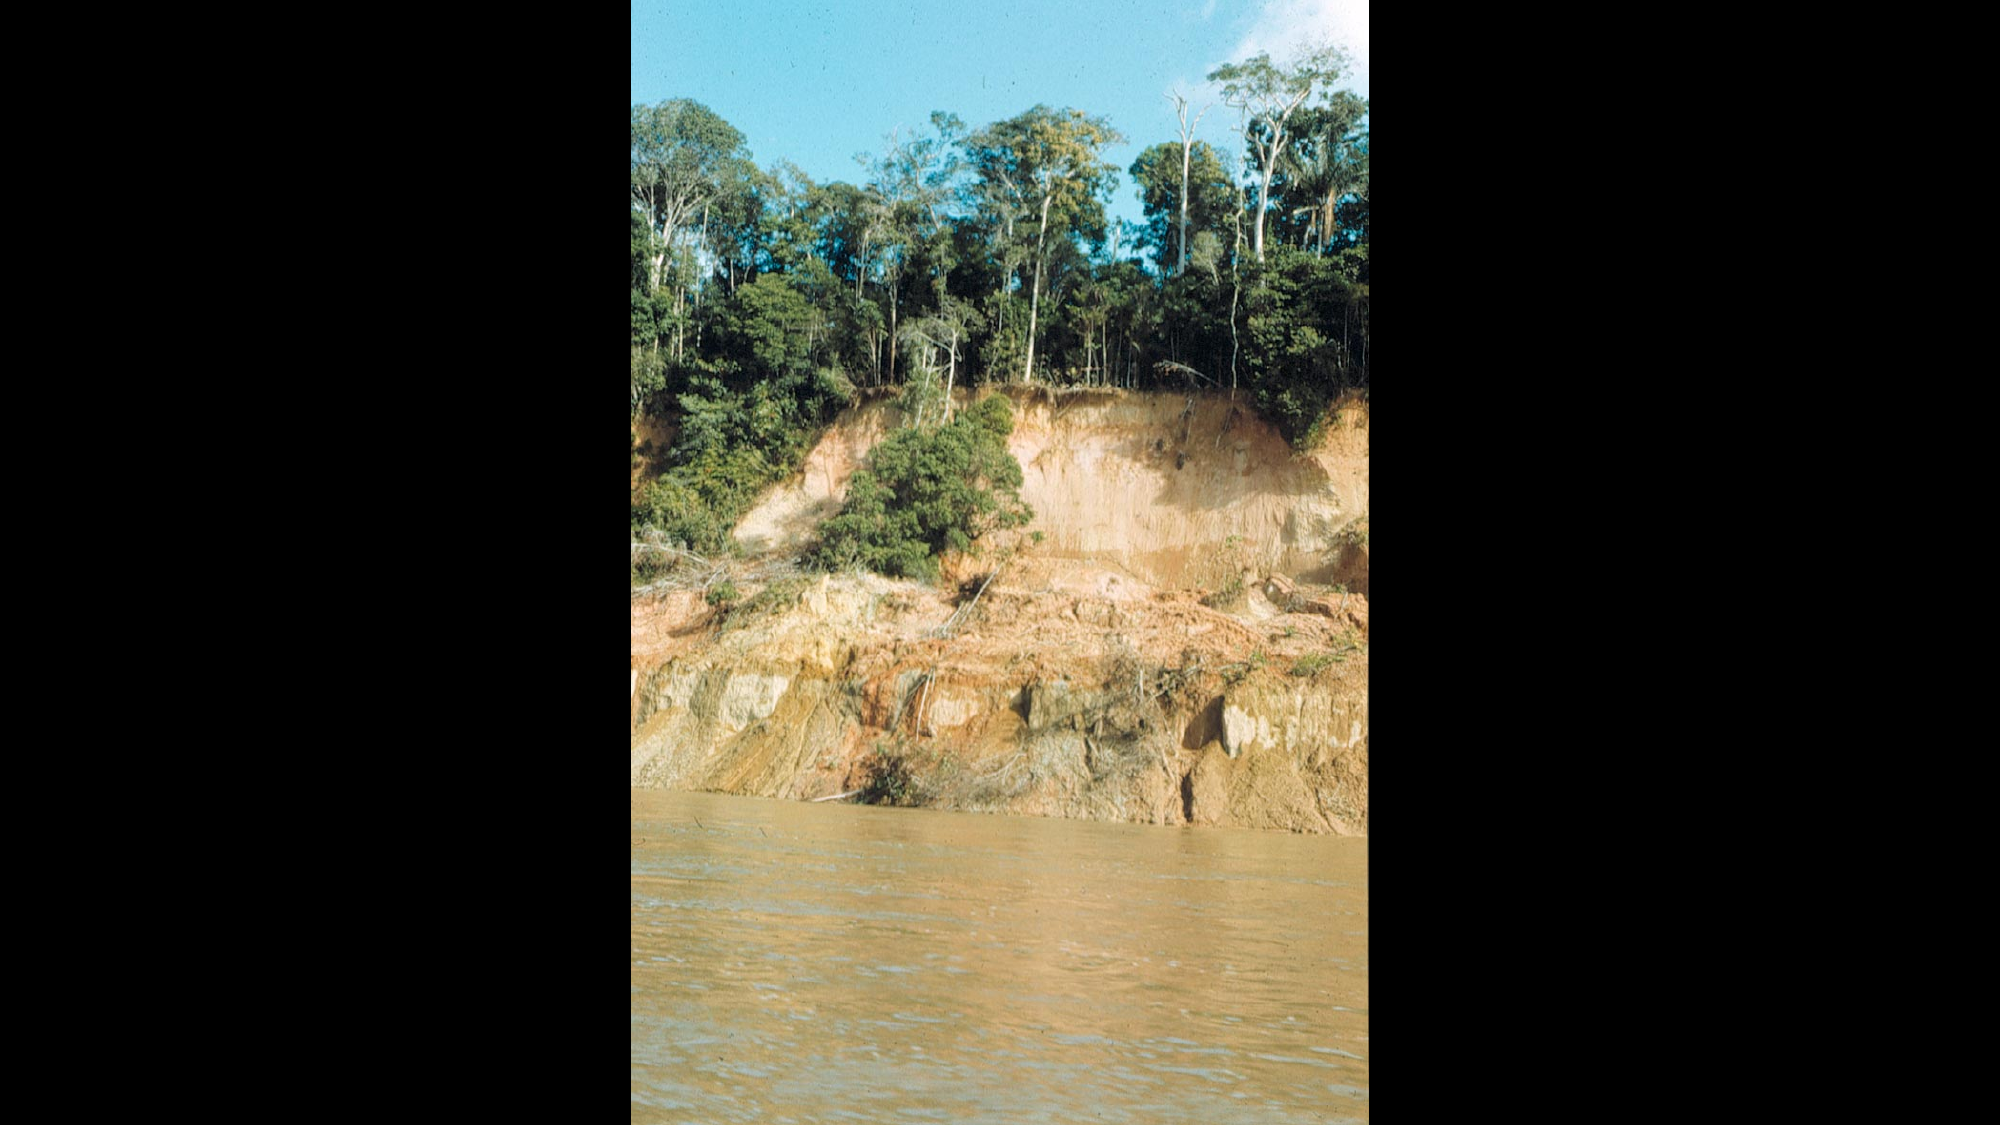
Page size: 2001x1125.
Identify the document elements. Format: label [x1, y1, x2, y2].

picture [631, 0, 1369, 1125]
